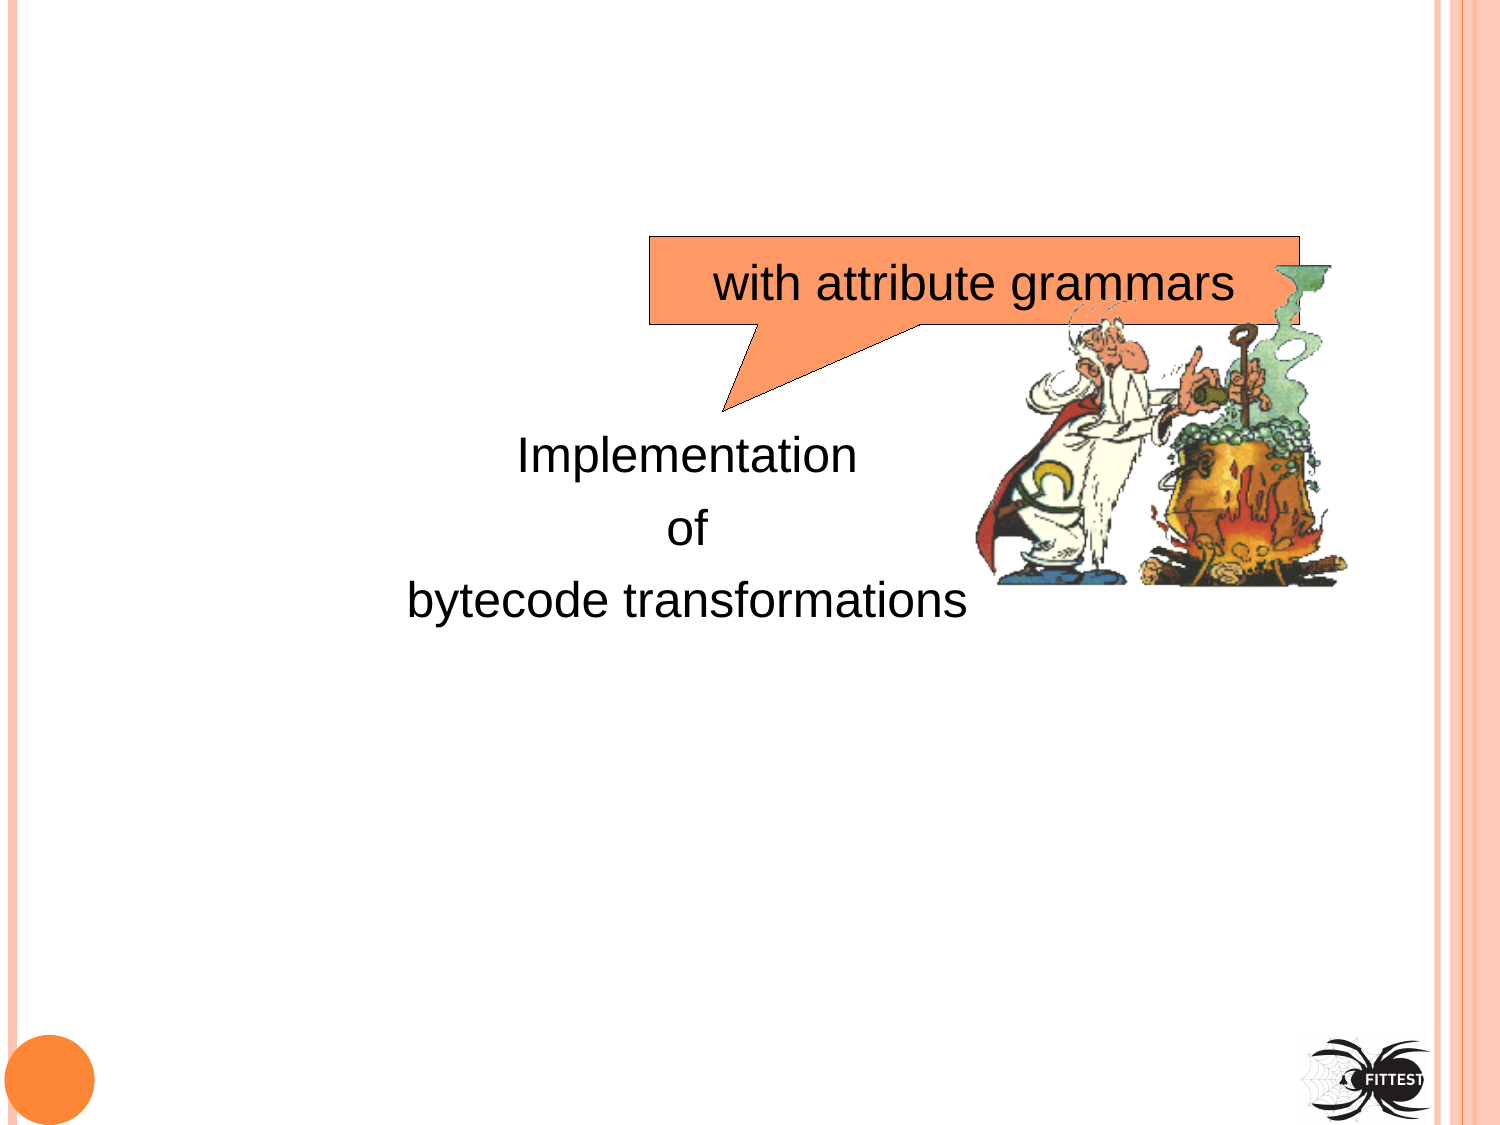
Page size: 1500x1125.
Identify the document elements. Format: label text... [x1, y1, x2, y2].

picture [974, 265, 1350, 591]
subtitle Implementation of bytecode transformations [74, 44, 1300, 1005]
text_box with attribute grammars [649, 236, 1300, 412]
